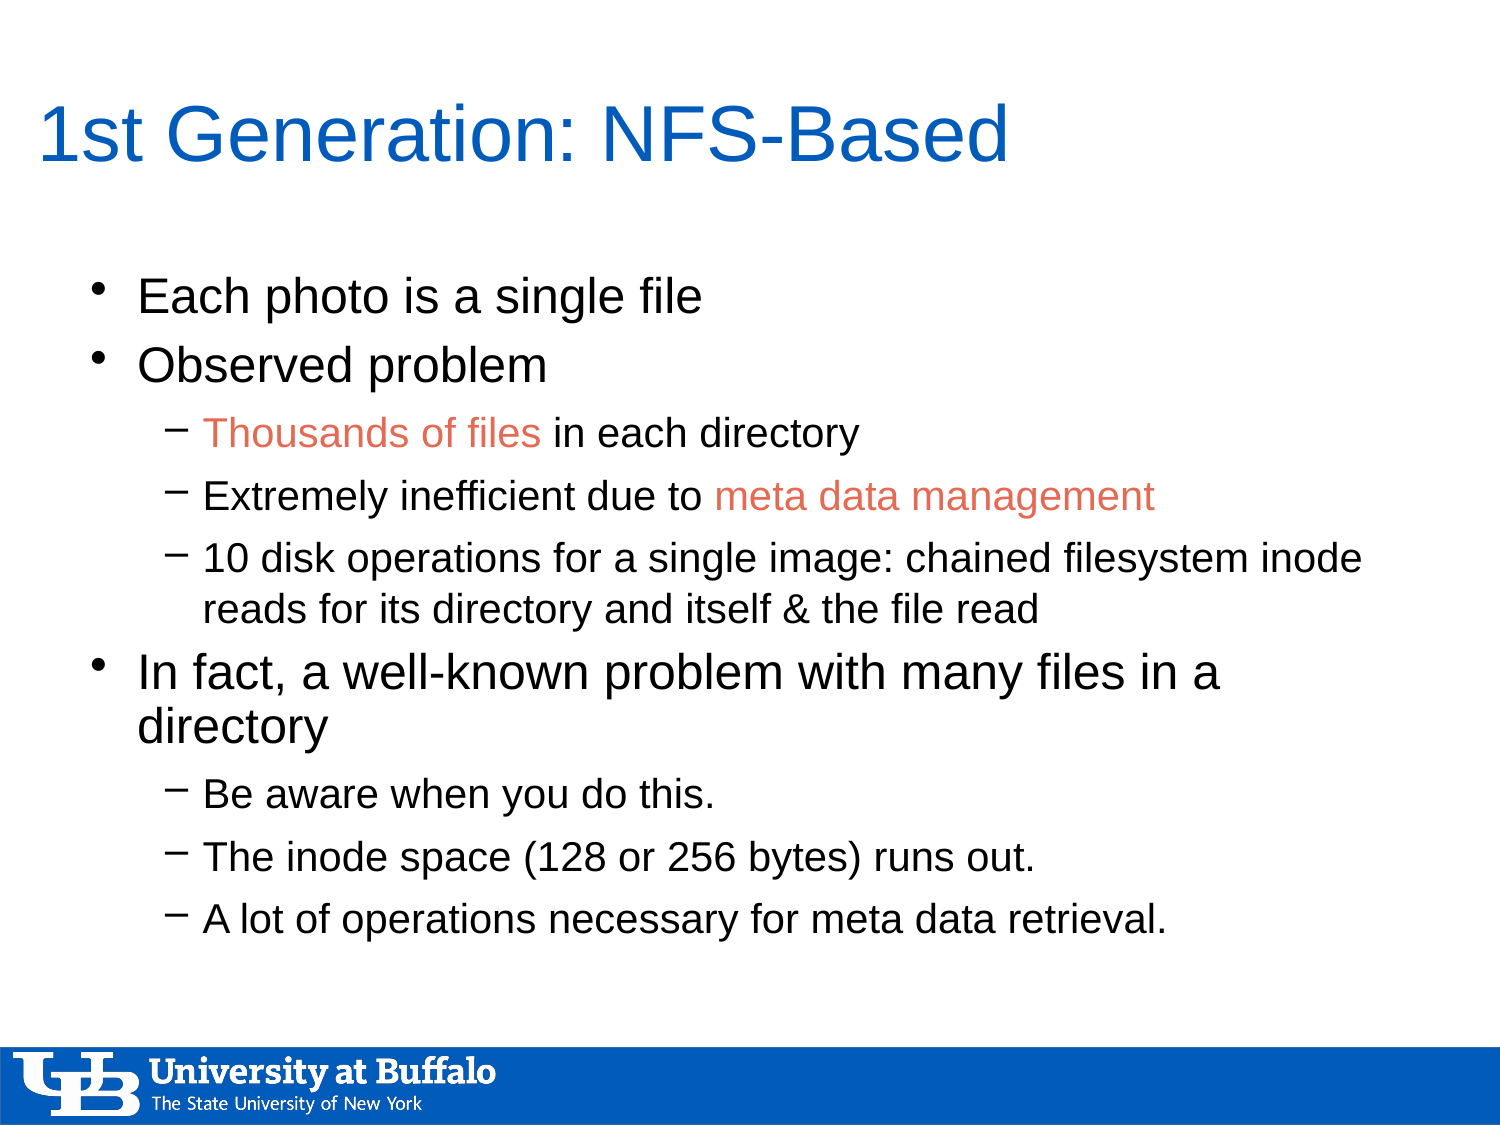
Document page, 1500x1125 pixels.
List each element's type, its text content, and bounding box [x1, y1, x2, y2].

list Each photo is a single file Observed problem Thousands of files in each directory Extremely inefficient due to meta data management 10 disk operations for a single image: chained filesystem inode reads for its directory and itself & the file read In fact, a well-known problem with many files in a directory Be aware when you do this. The inode space (128 or 256 bytes) runs out. A lot of operations necessary for meta data retrieval. [75, 263, 1425, 916]
picture [13, 1052, 496, 1116]
title 1st Generation: NFS-Based [37, 95, 1388, 173]
